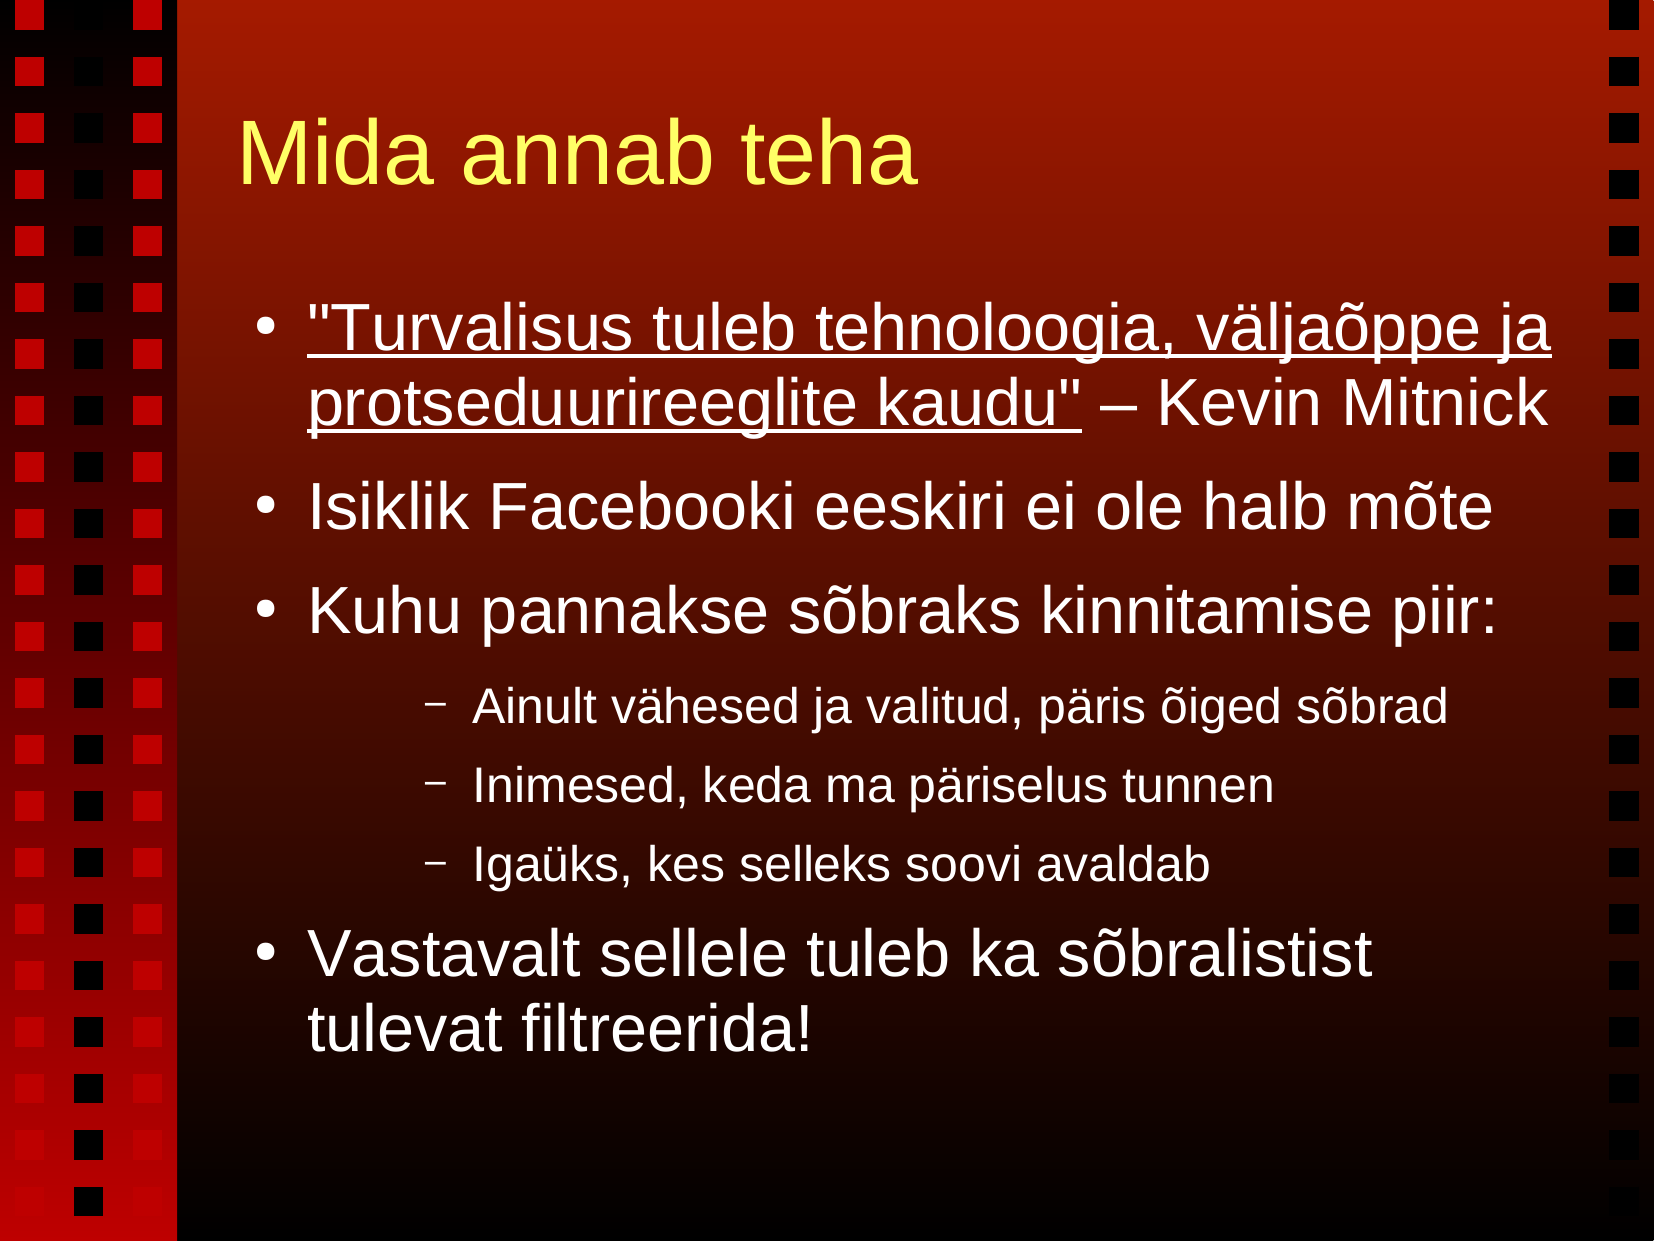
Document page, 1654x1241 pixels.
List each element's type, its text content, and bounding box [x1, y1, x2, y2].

title Mida annab teha [236, 49, 1571, 257]
list "Turvalisus tuleb tehnoloogia, väljaõppe ja protseduurireeglite kaudu" – Kevin Mitnick Isiklik Facebooki eeskiri ei ole halb mõte Kuhu pannakse sõbraks kinnitamise piir: Ainult vähesed ja valitud, päris õiged sõbrad Inimesed, keda ma päriselus tunnen Igaüks, kes selleks soovi avaldab Vastavalt sellele tuleb ka sõbralistist tulevat filtreerida! [236, 290, 1571, 1109]
